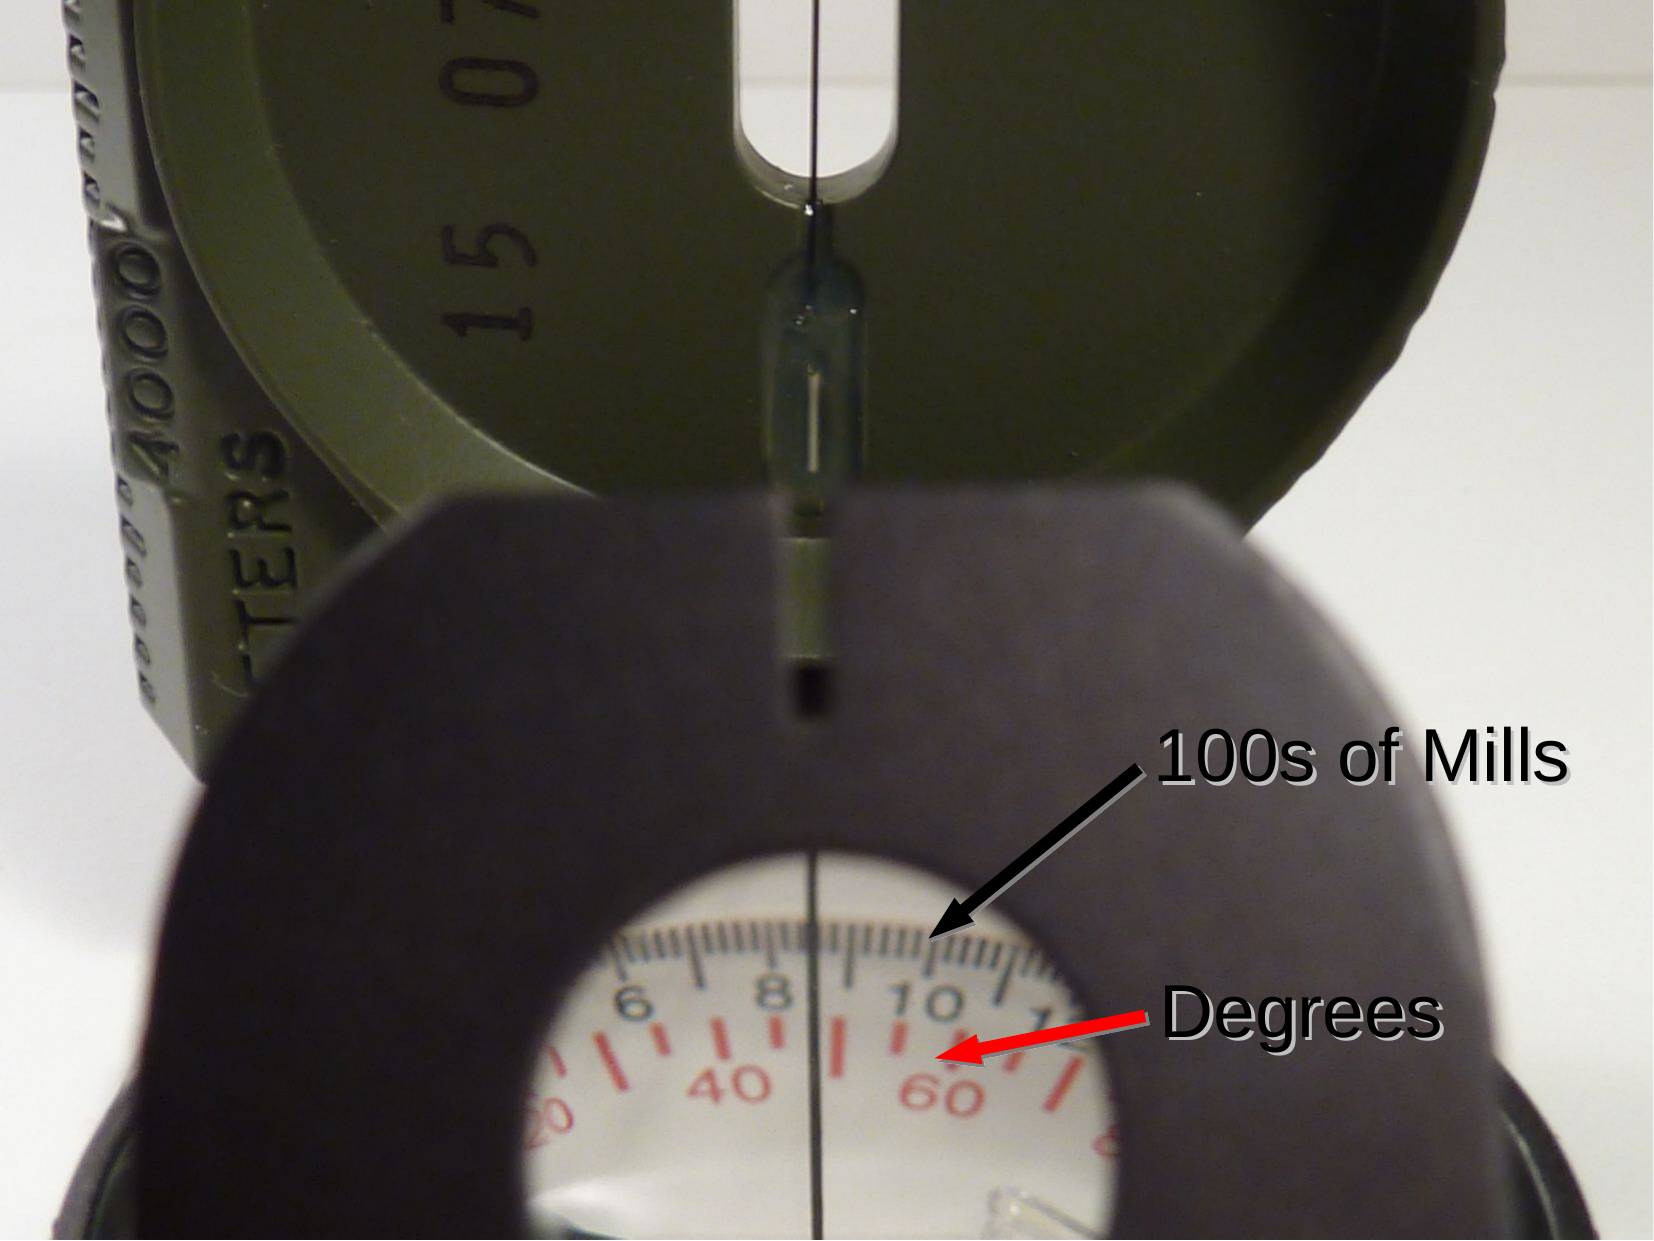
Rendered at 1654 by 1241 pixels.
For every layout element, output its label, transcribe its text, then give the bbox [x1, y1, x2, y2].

text_box 100s of Mills [1138, 706, 1586, 806]
text_box Degrees [1144, 961, 1459, 1061]
picture [0, 0, 1654, 1241]
